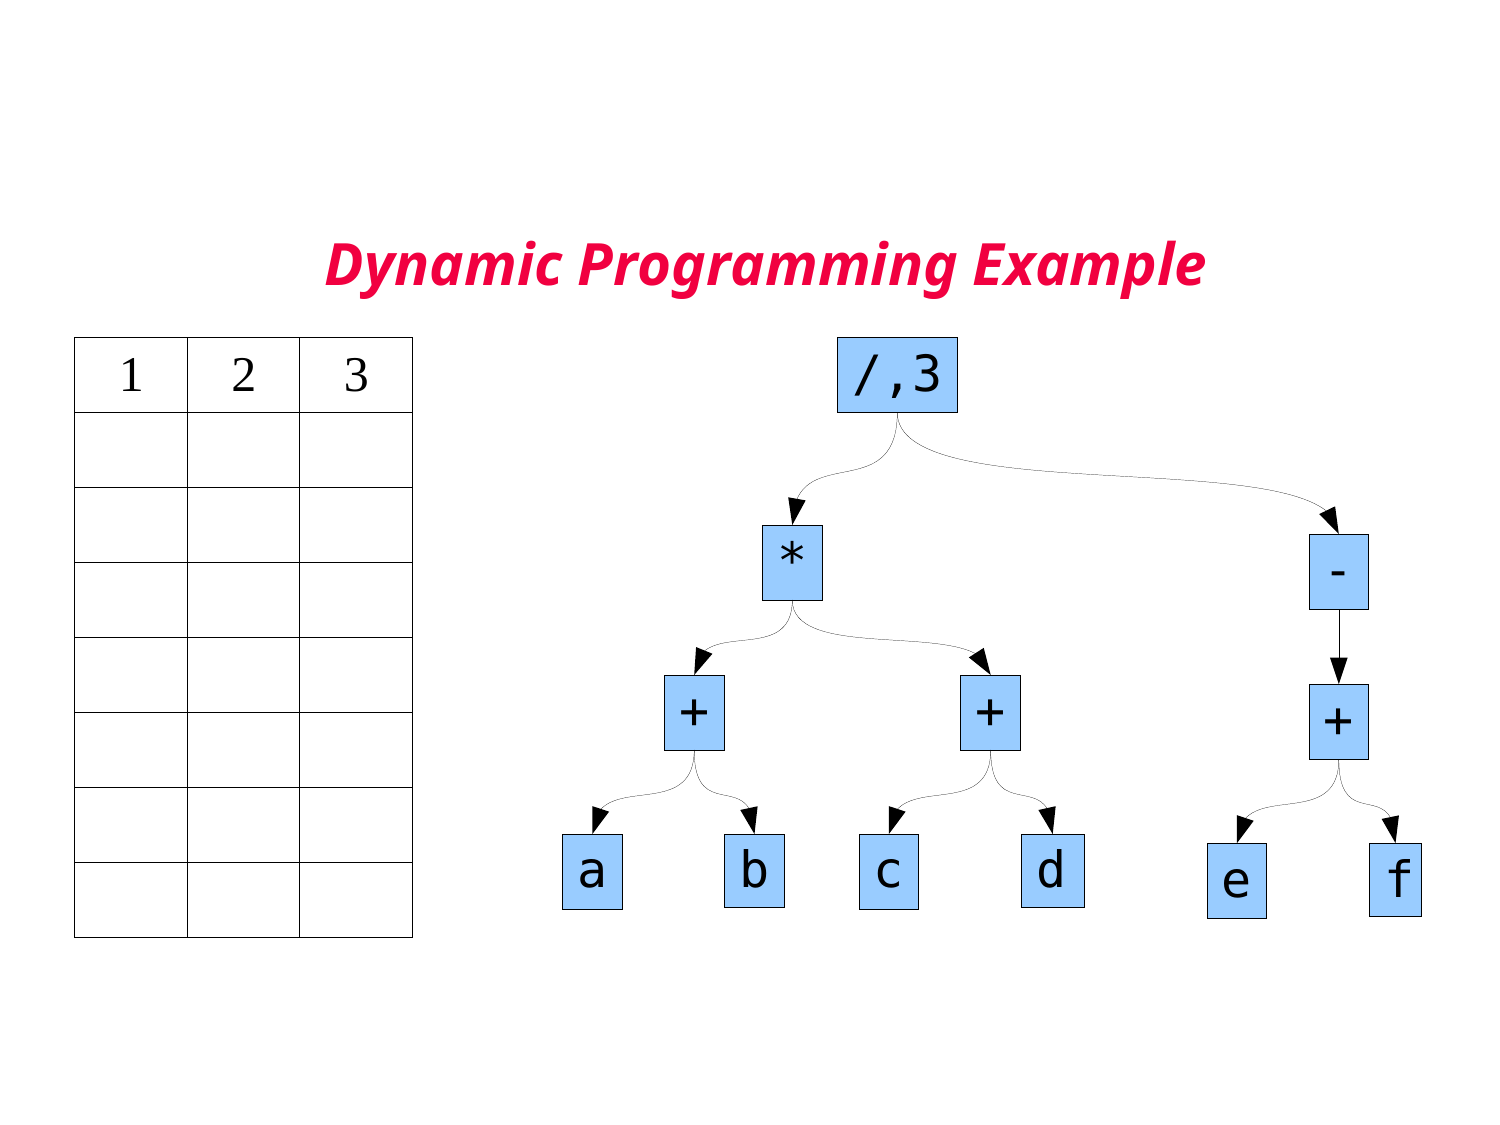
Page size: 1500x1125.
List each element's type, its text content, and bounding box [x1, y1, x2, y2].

text_box f [1369, 843, 1422, 917]
text_box 1 [74, 337, 187, 413]
text_box [74, 413, 413, 938]
text_box 2 [187, 337, 299, 413]
text_box a [562, 834, 623, 910]
text_box * [762, 525, 823, 601]
text_box + [960, 675, 1021, 751]
text_box + [1309, 684, 1369, 760]
title Dynamic Programming Example [324, 187, 1450, 338]
text_box /,3 [837, 337, 958, 413]
text_box d [1021, 834, 1085, 908]
text_box + [664, 675, 725, 751]
text_box - [1309, 534, 1369, 610]
text_box 3 [299, 337, 413, 413]
text_box c [859, 834, 919, 910]
text_box e [1207, 843, 1267, 919]
text_box b [724, 834, 785, 908]
